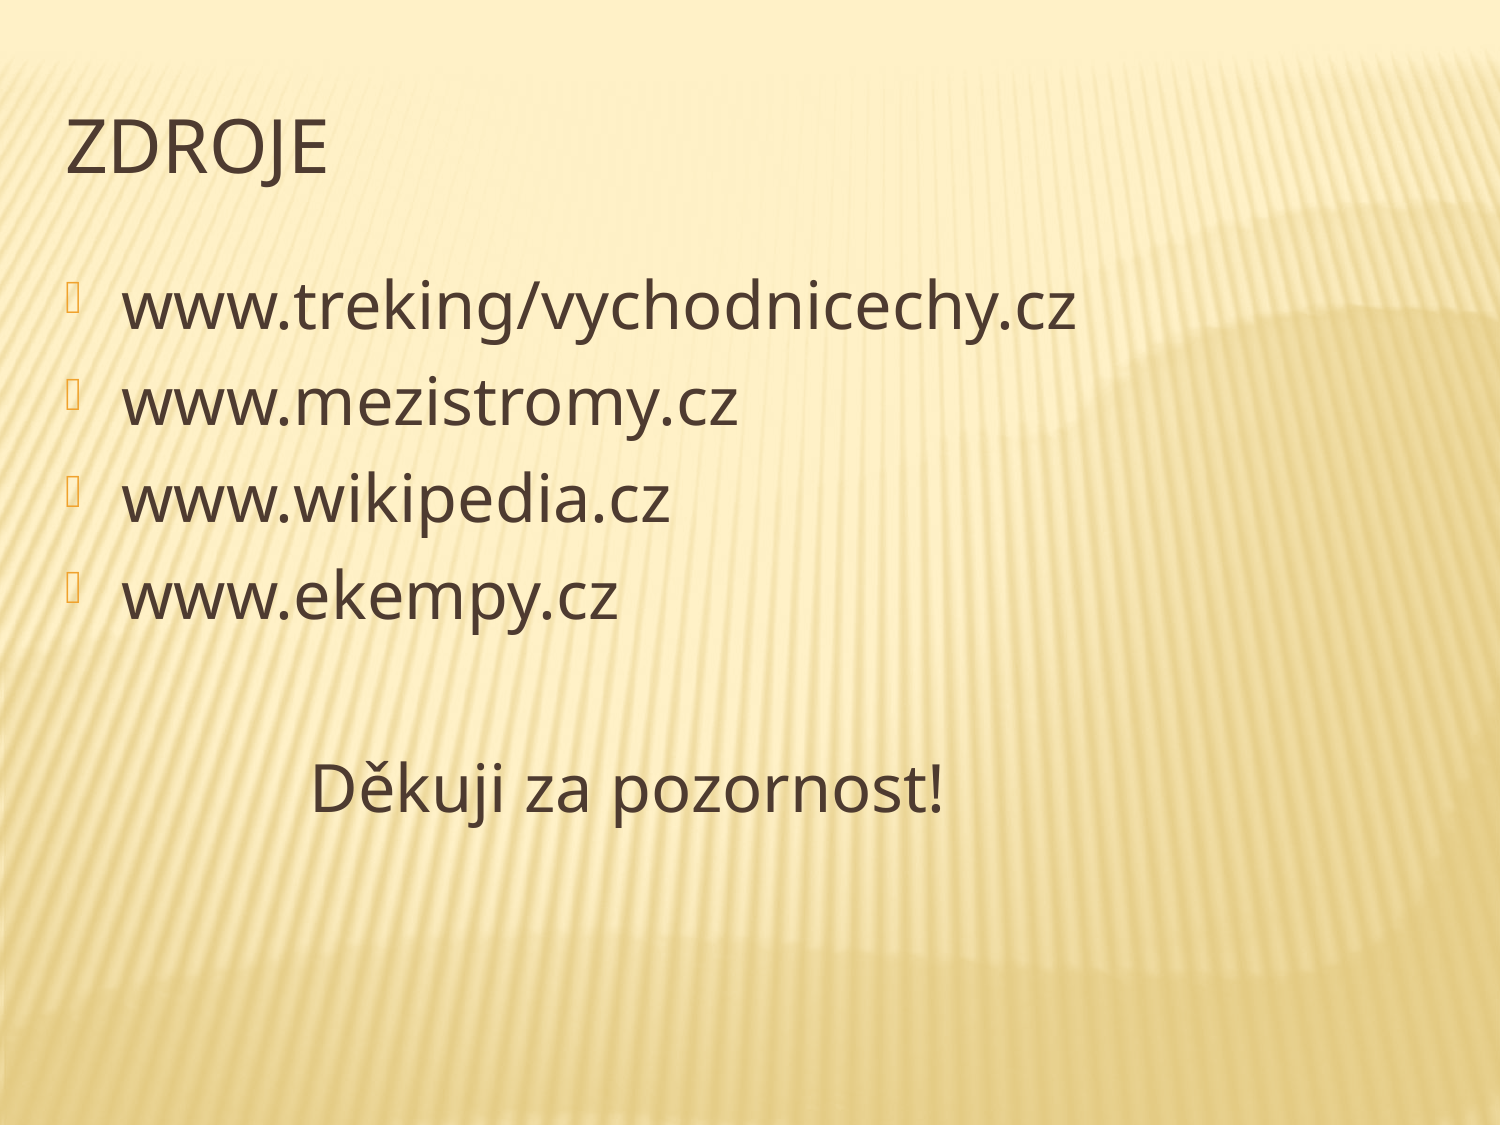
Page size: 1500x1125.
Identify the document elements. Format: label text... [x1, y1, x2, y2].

list www.treking/vychodnicechy.cz www.mezistromy.cz www.wikipedia.cz www.ekempy.cz Děkuji za pozornost! [50, 254, 1476, 998]
title Zdroje [50, 75, 1476, 213]
